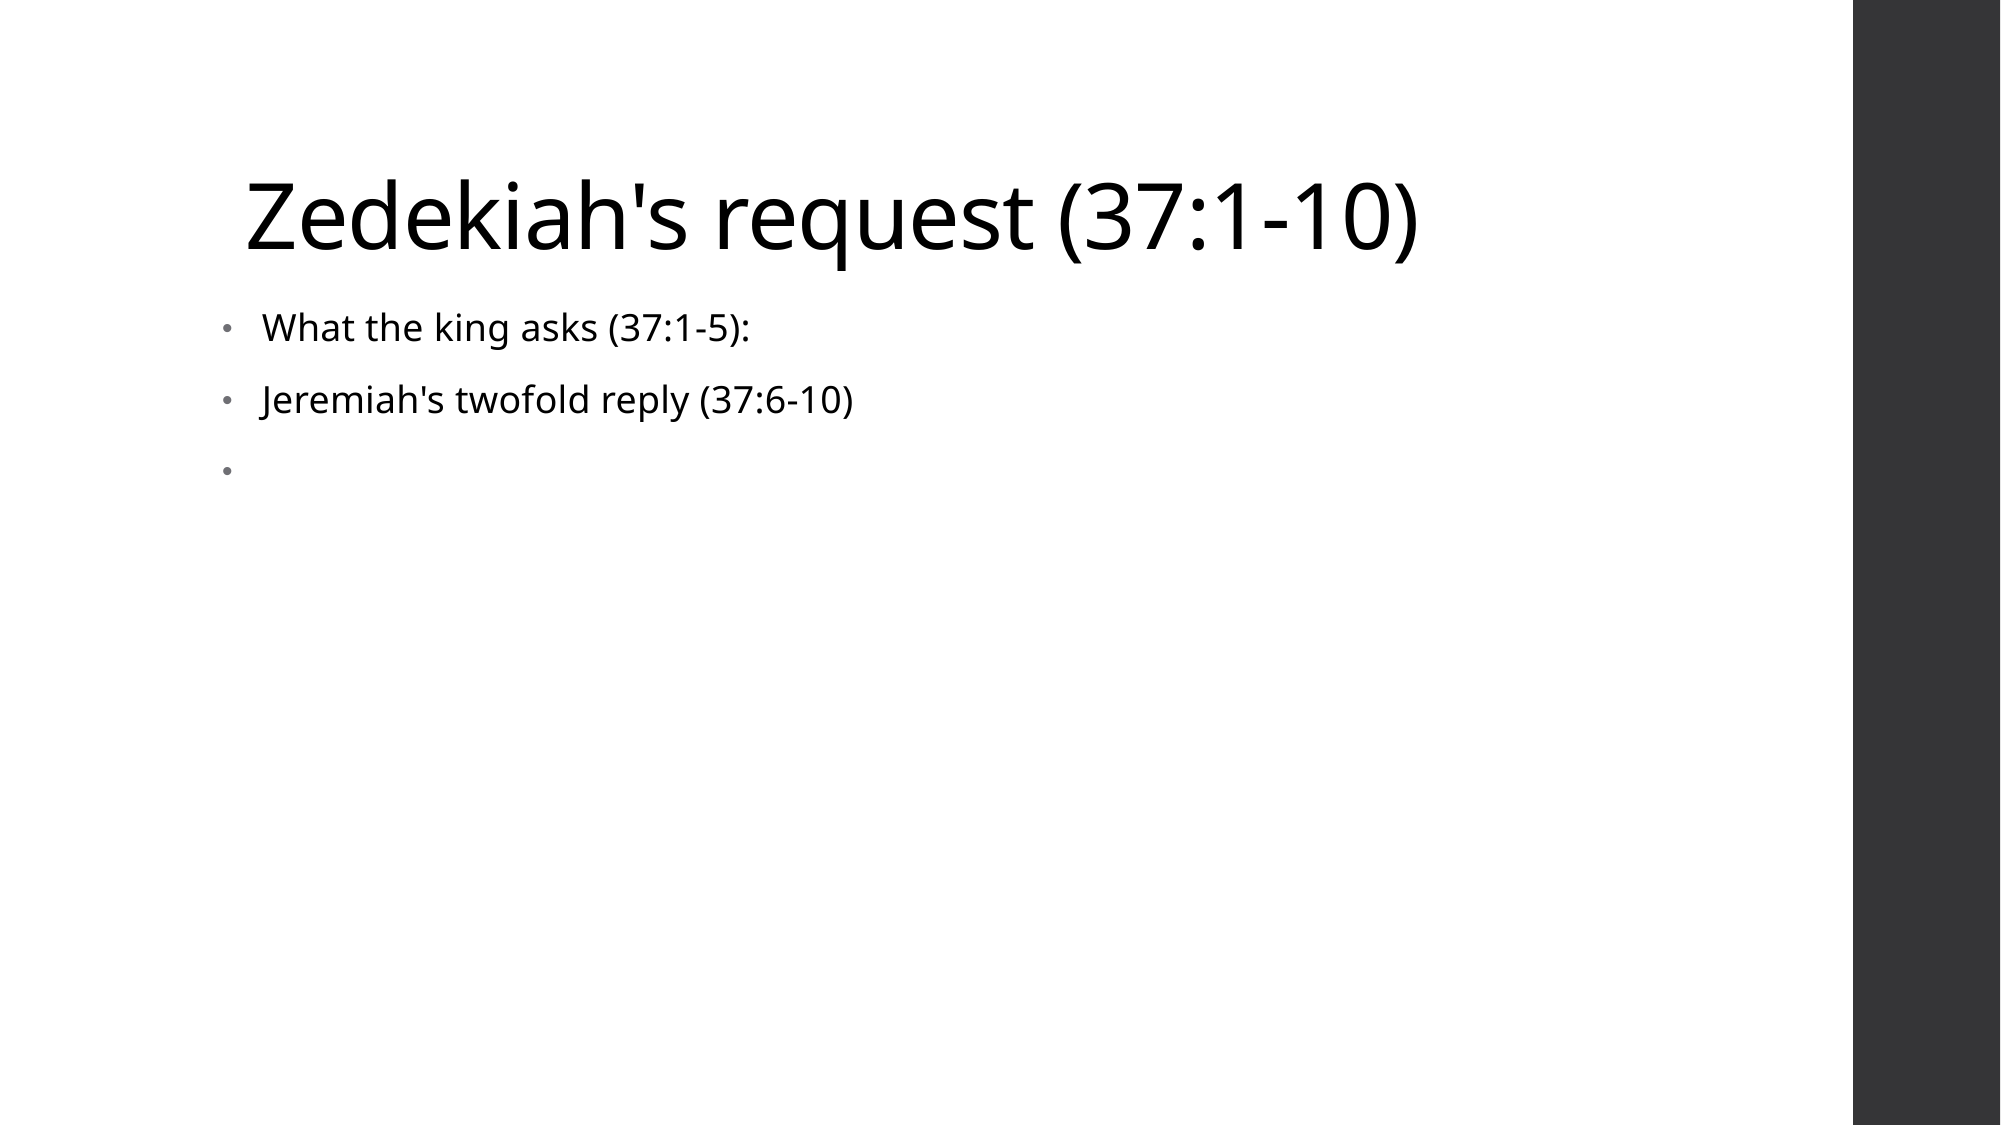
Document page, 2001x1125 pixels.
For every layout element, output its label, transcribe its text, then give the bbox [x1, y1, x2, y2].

list What the king asks (37:1-5): Jeremiah's twofold reply (37:6-10) [206, 299, 1617, 1014]
title Zedekiah's request (37:1-10) [206, 60, 1797, 278]
